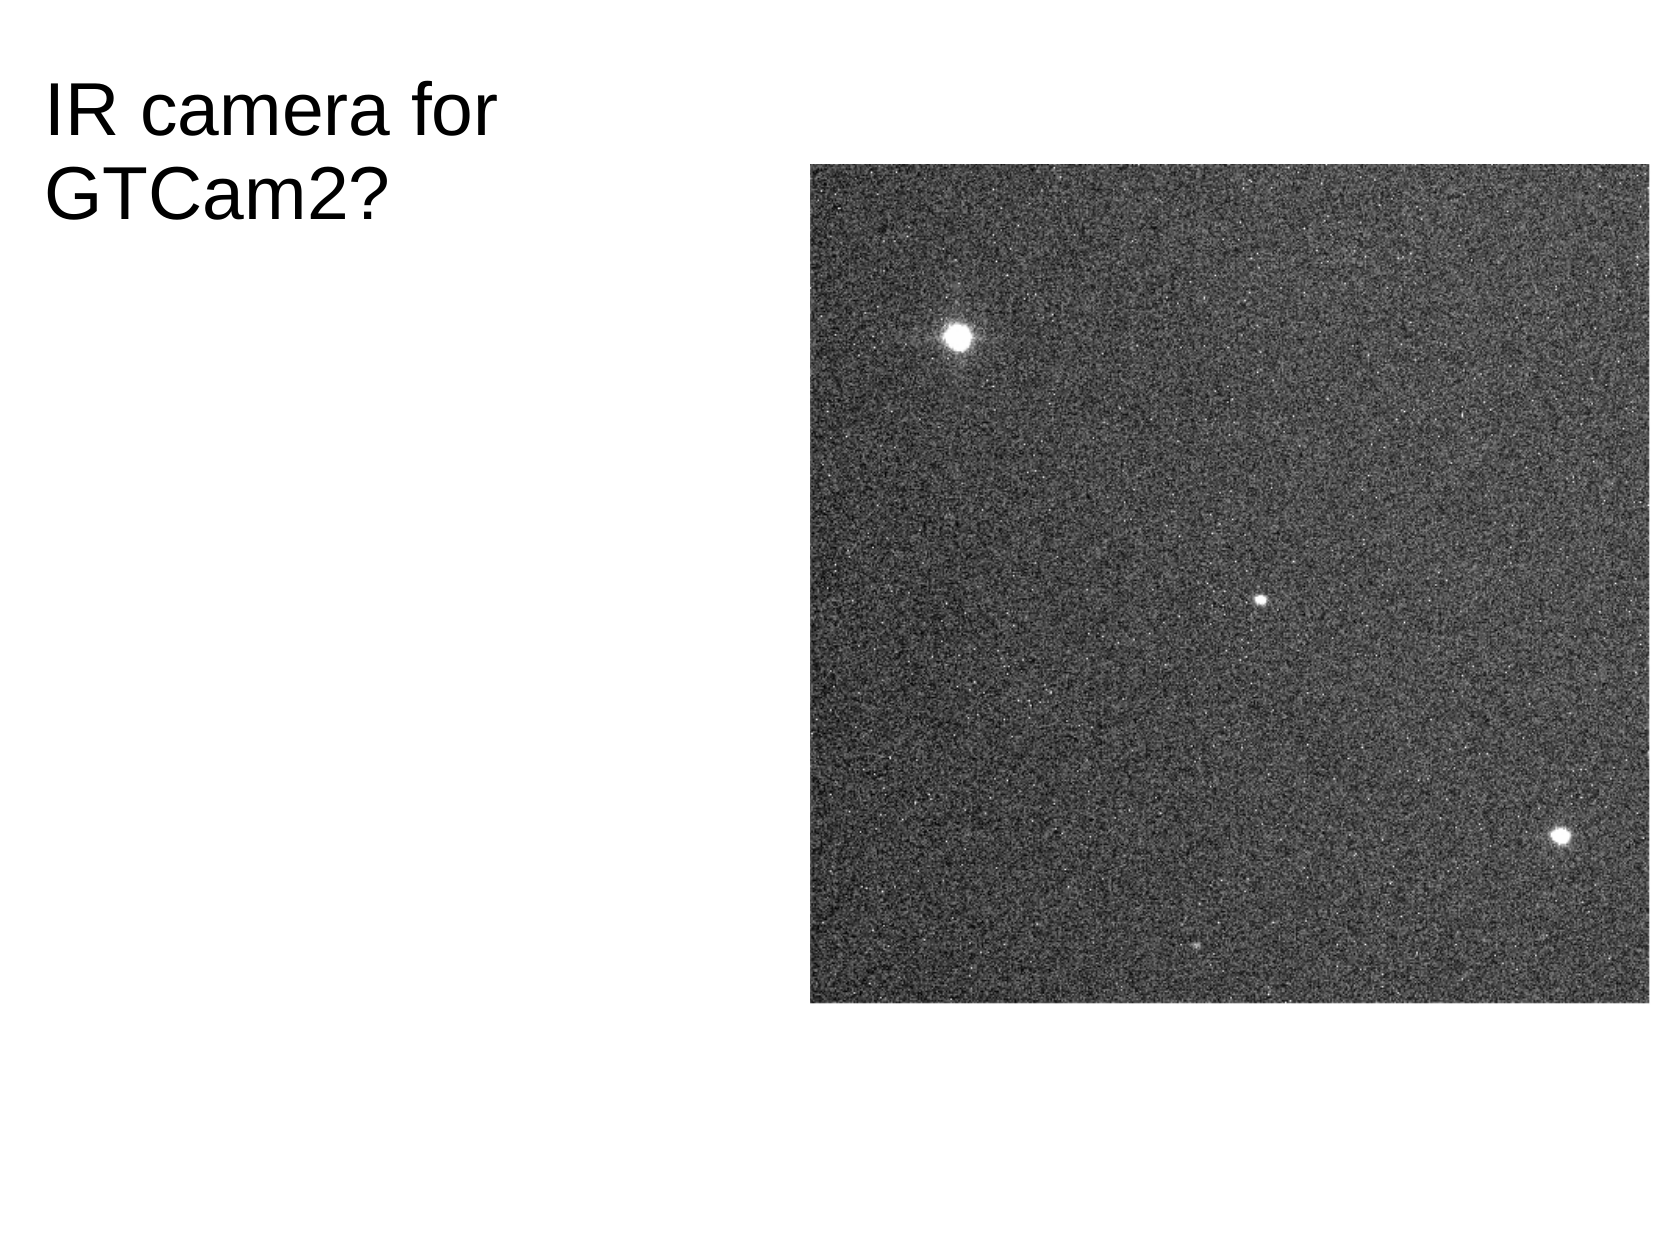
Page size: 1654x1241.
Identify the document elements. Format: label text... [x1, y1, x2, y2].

picture [810, 164, 1651, 1006]
text_box IR camera for GTCam2? [30, 60, 811, 243]
